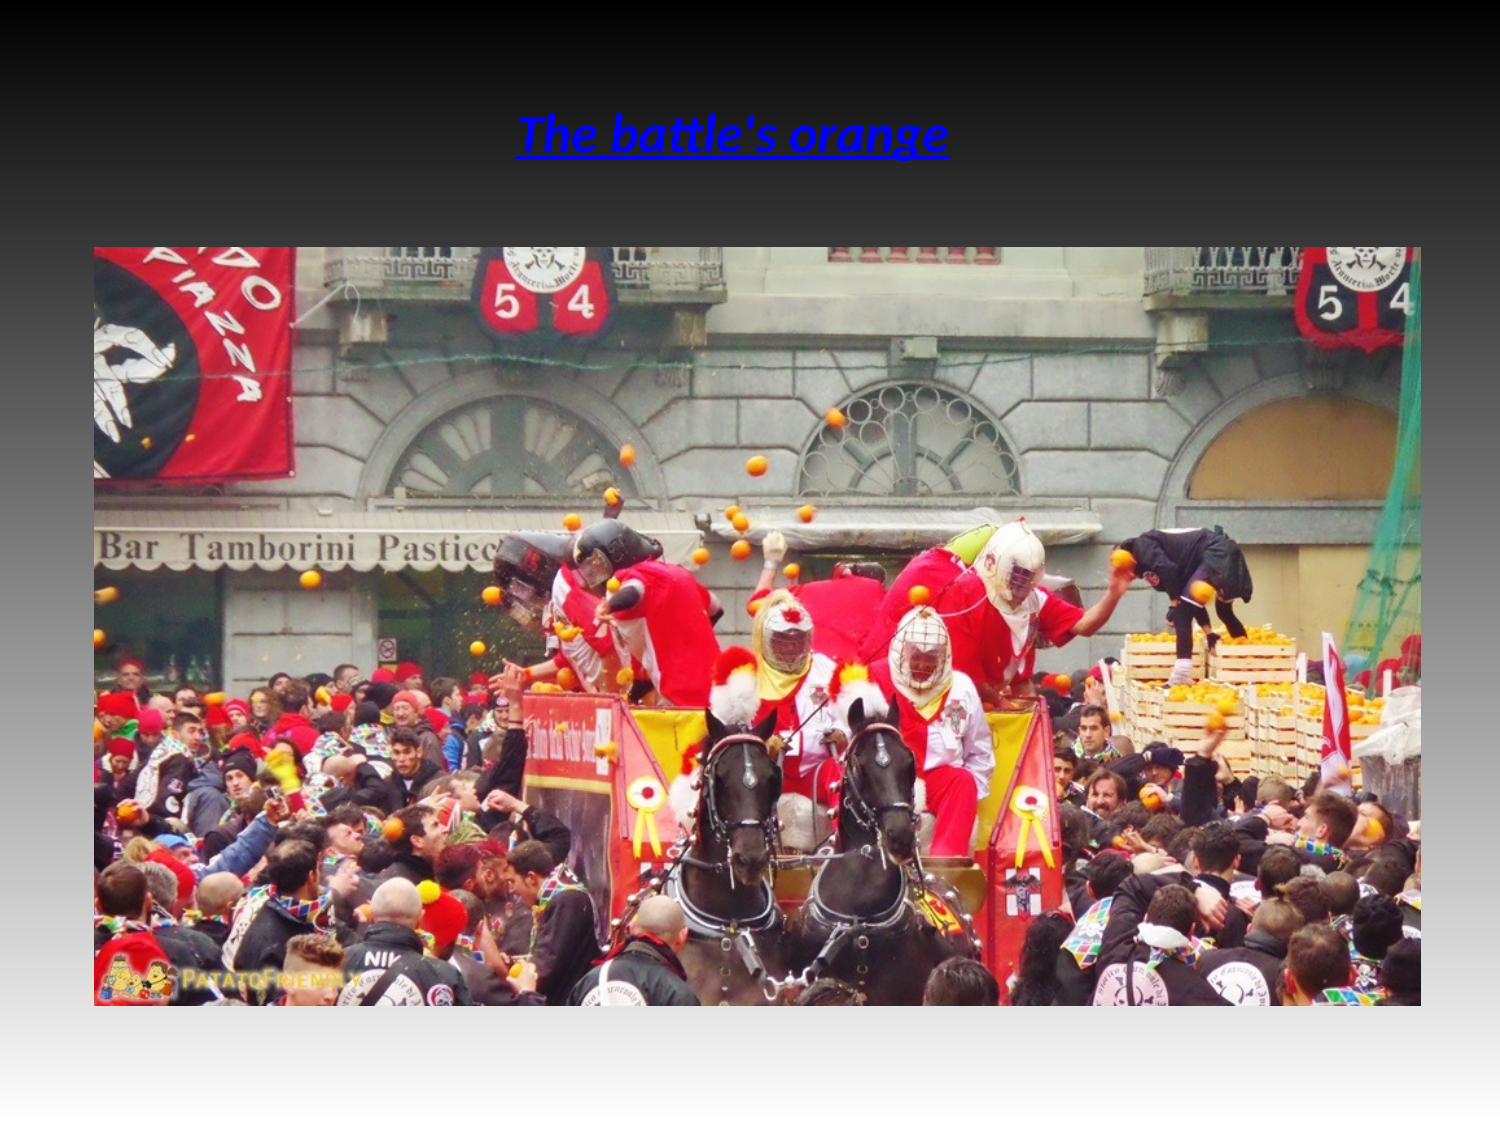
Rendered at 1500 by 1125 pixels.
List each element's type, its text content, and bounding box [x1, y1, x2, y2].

title The battle's orange [75, 44, 1425, 233]
picture [94, 247, 1421, 1006]
